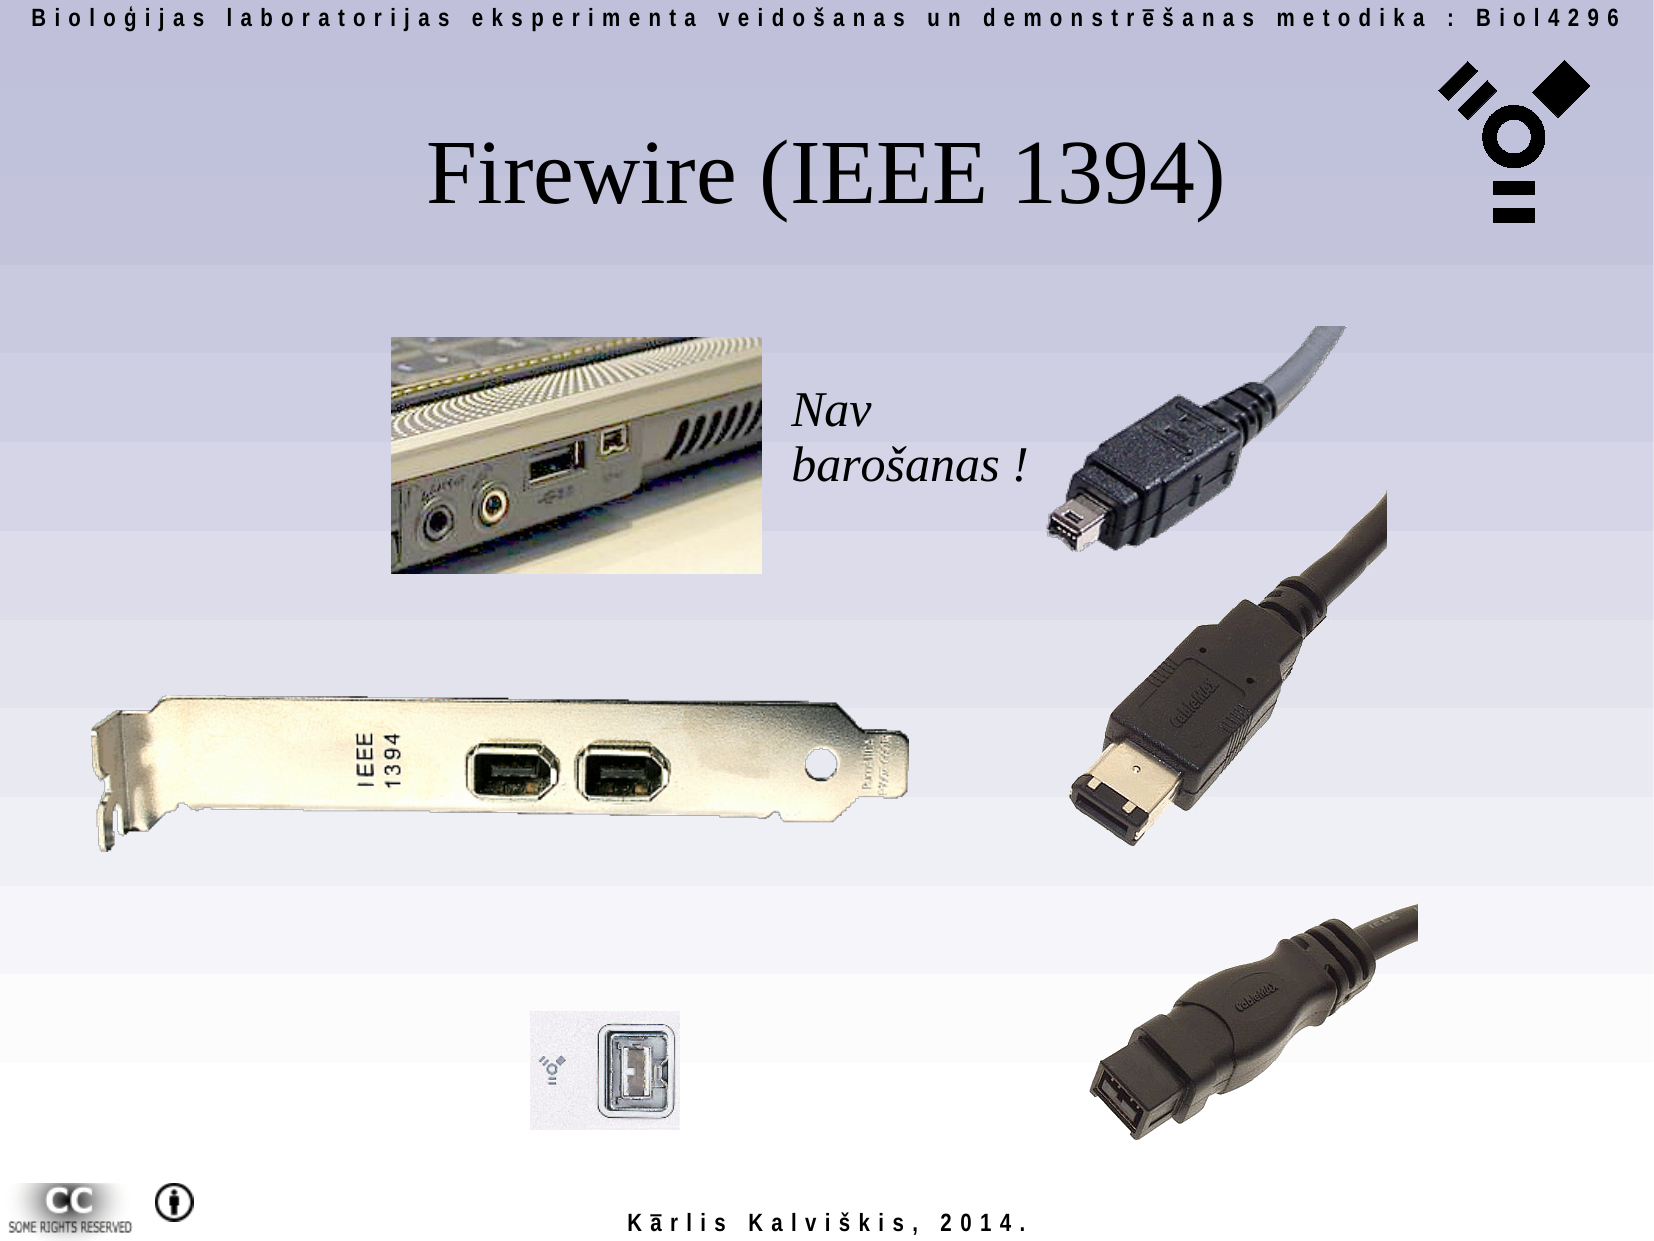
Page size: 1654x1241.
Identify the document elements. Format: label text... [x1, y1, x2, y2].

picture [0, 0, 1654, 1241]
text_box [1532, 60, 1590, 118]
text_box [1458, 80, 1497, 120]
text_box Nav barošanas ! [791, 382, 1081, 493]
text_box [1482, 105, 1545, 168]
title Firewire (IEEE 1394) [29, 49, 1625, 296]
text_box [1493, 181, 1534, 195]
text_box [1438, 61, 1478, 101]
text_box [1493, 209, 1534, 222]
